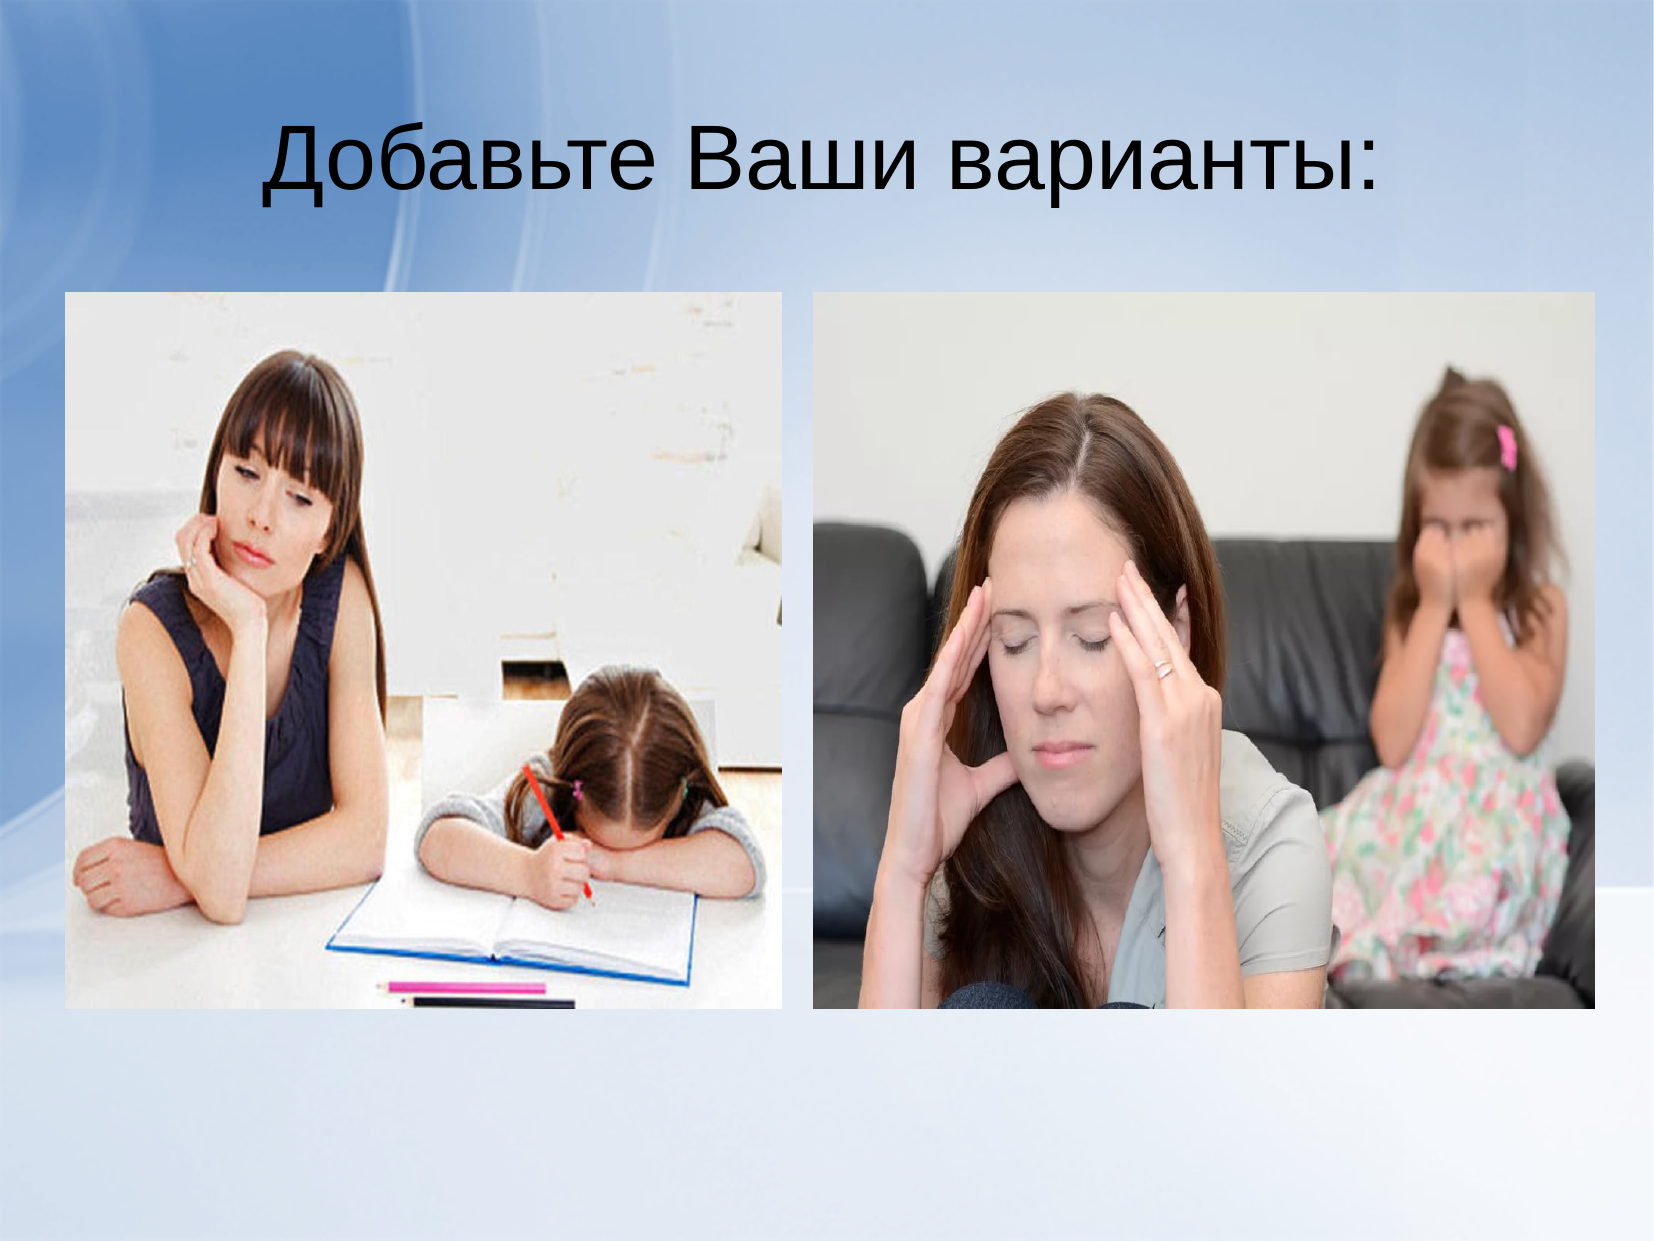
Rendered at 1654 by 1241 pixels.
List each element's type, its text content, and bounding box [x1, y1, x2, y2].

picture [0, 0, 1654, 1241]
title Добавьте Ваши варианты: [82, 14, 1564, 292]
